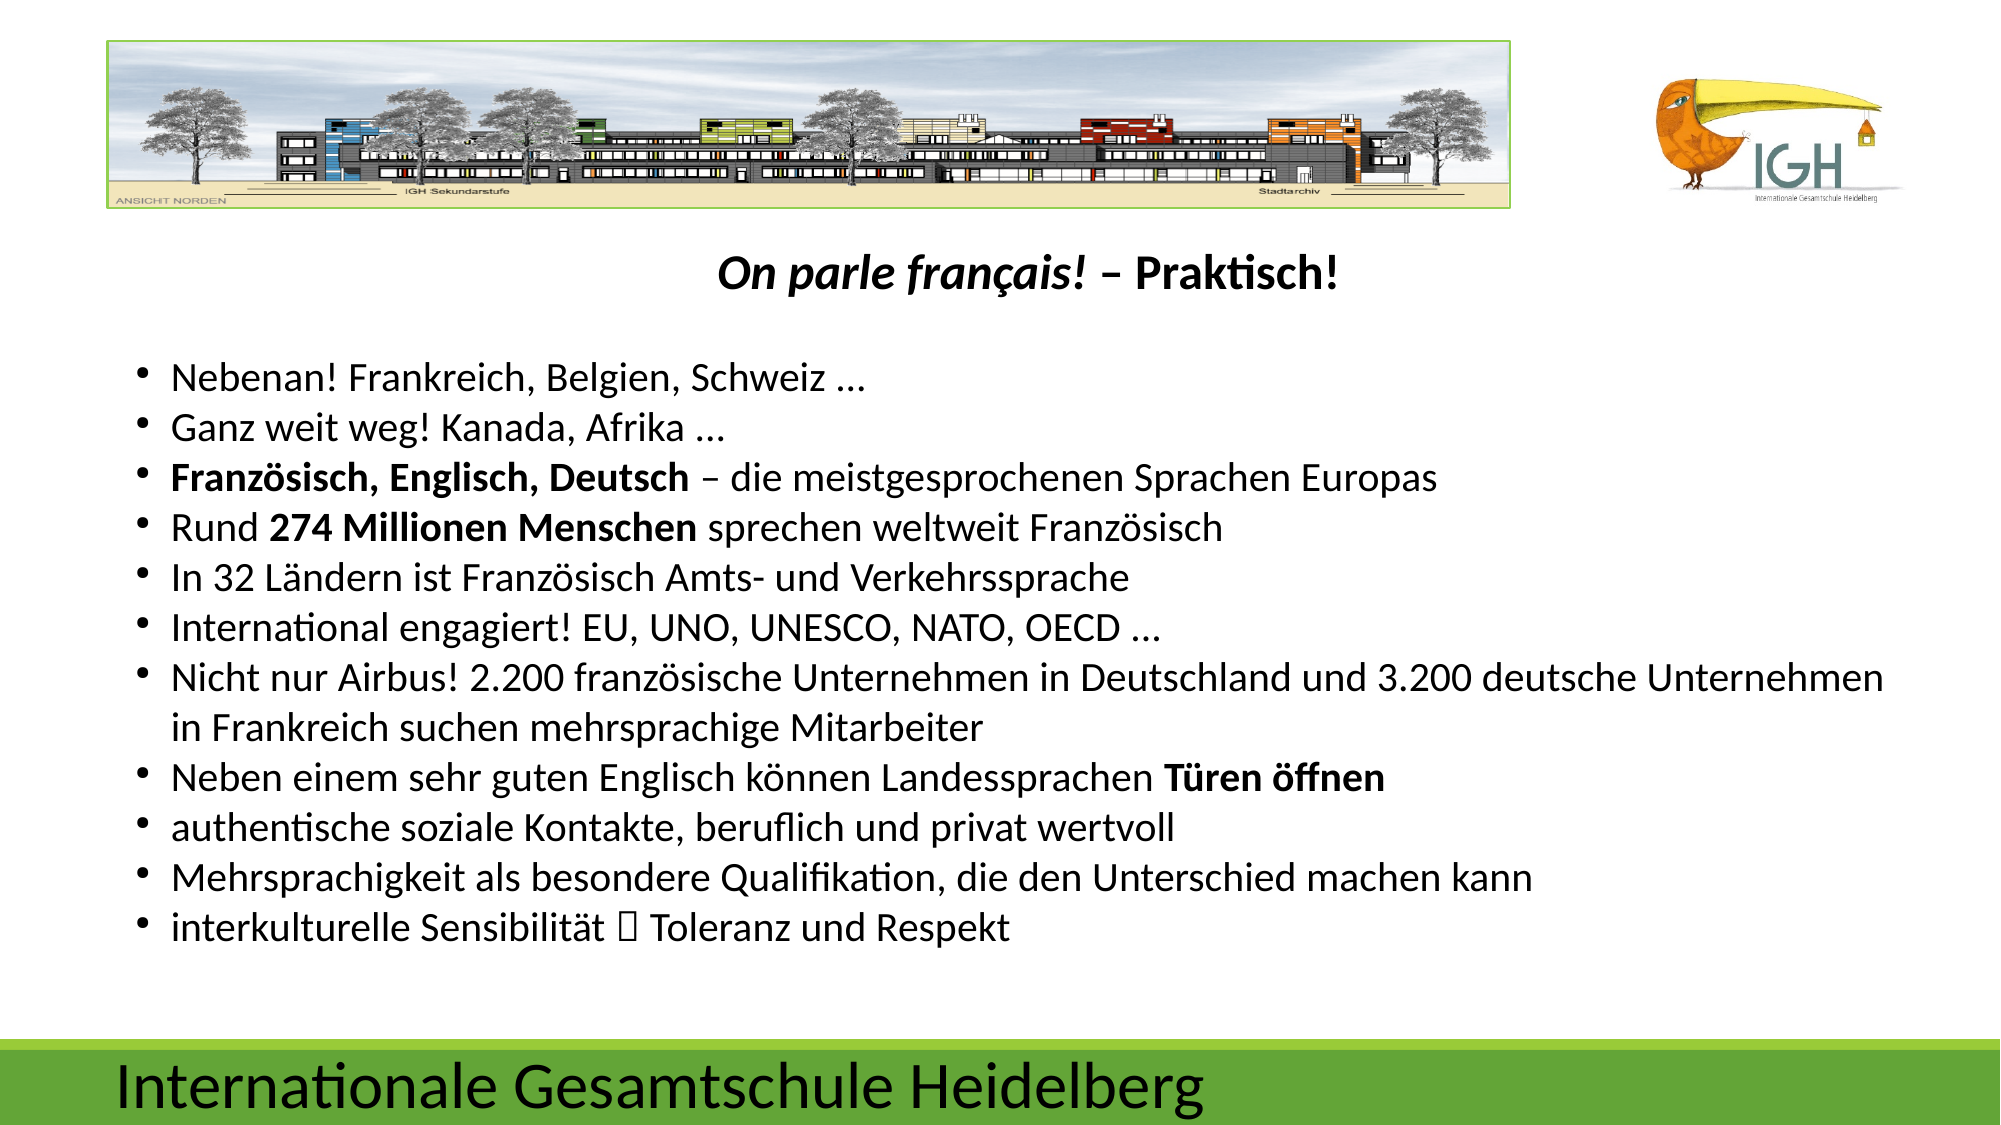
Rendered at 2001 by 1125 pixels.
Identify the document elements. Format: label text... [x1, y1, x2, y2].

picture [108, 41, 1510, 208]
picture [1628, 41, 1937, 235]
text_box On parle français! – Praktisch! Nebenan! Frankreich, Belgien, Schweiz ... Ganz weit weg! Kanada, Afrika ... Französisch, Englisch, Deutsch – die meistgesprochenen Sprachen Europas Rund 274 Millionen Menschen sprechen weltweit Französisch In 32 Ländern ist Französisch Amts- und Verkehrssprache International engagiert! EU, UNO, UNESCO, NATO, OECD ... Nicht nur Airbus! 2.200 französische Unternehmen in Deutschland und 3.200 deutsche Unternehmen in Frankreich suchen mehrsprachige Mitarbeiter Neben einem sehr guten Englisch können Landessprachen Türen öffnen authentische soziale Kontakte, beruflich und privat wertvoll Mehrsprachigkeit als besondere Qualifikation, die den Unterschied machen kann interkulturelle Sensibilität  Toleranz und Respekt [120, 232, 1937, 958]
text_box Internationale Gesamtschule Heidelberg [100, 1034, 1837, 1125]
